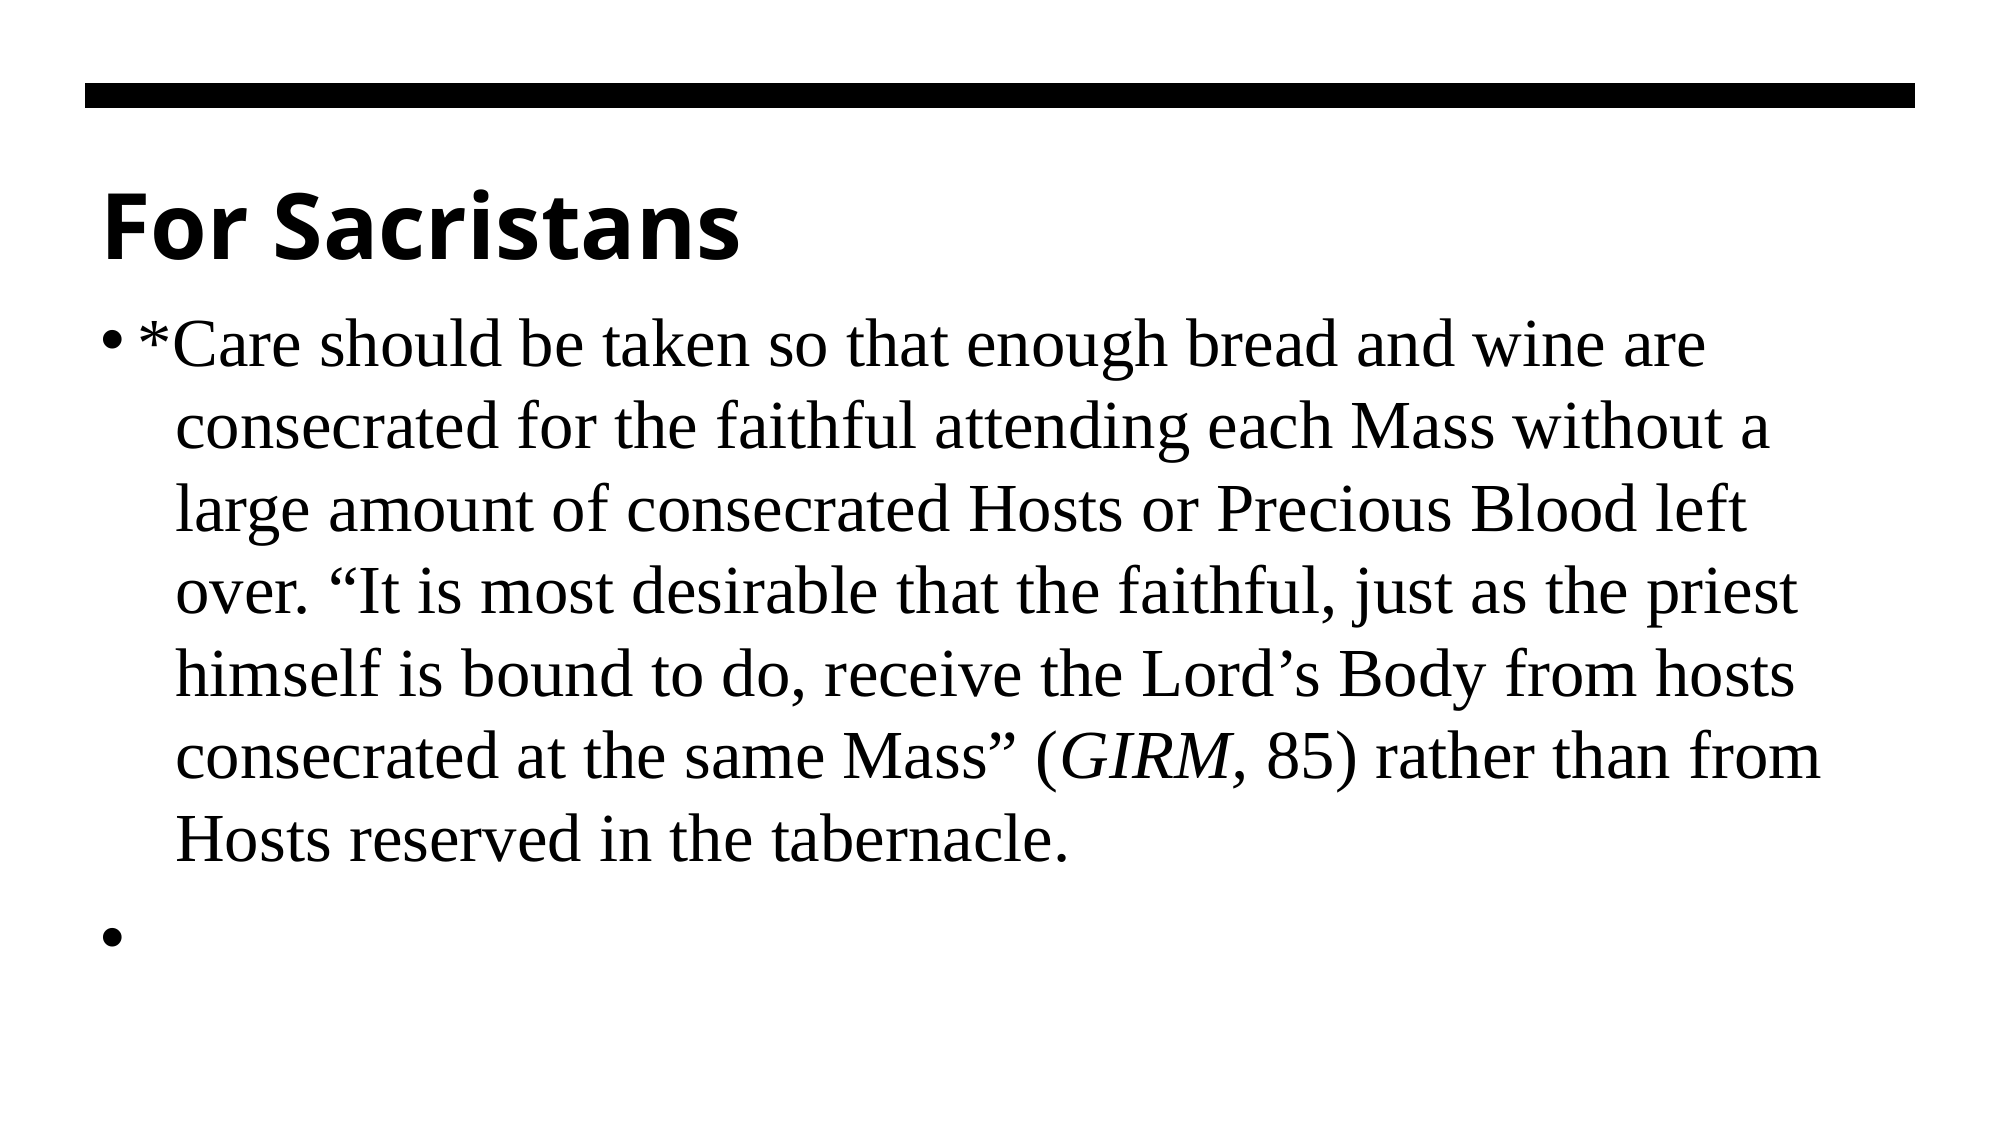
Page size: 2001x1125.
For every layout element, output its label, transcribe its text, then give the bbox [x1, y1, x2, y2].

list *Care should be taken so that enough bread and wine are consecrated for the faithful attending each Mass without a large amount of consecrated Hosts or Precious Blood left over. “It is most desirable that the faithful, just as the priest himself is bound to do, receive the Lord’s Body from hosts consecrated at the same Mass” (GIRM, 85) rather than from Hosts reserved in the tabernacle. [85, 290, 1916, 1041]
title For Sacristans [85, 160, 1916, 290]
